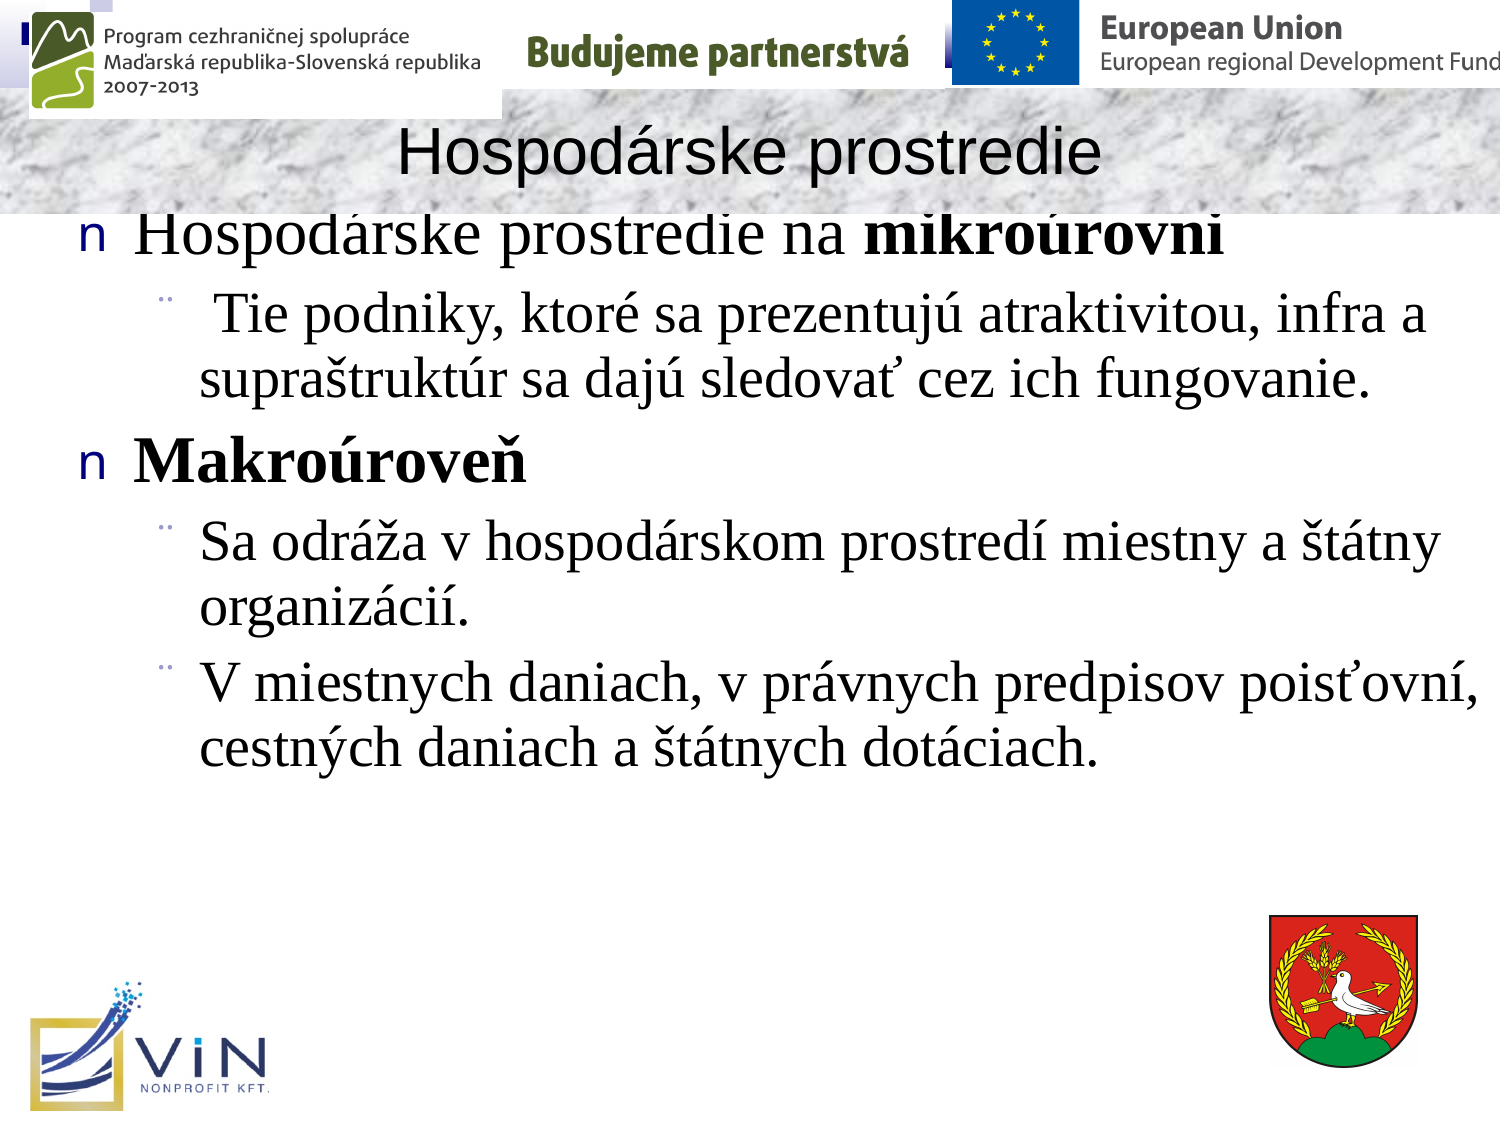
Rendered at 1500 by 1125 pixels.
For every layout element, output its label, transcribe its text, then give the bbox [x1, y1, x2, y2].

picture [7, 980, 269, 1111]
title Hospodárske prostredie [0, 88, 1500, 214]
list Hospodárske prostredie na mikroúrovni Tie podniky, ktoré sa prezentujú atraktivitou, infra a supraštruktúr sa dajú sledovať cez ich fungovanie. Makroúroveň Sa odráža v hospodárskom prostredí miestny a štátny organizácií. V miestnych daniach, v právnych predpisov poisťovní, cestných daniach a štátnych dotáciach. [62, 214, 1500, 1063]
picture [1269, 915, 1418, 1068]
picture [952, 0, 1500, 87]
picture [29, 12, 945, 119]
